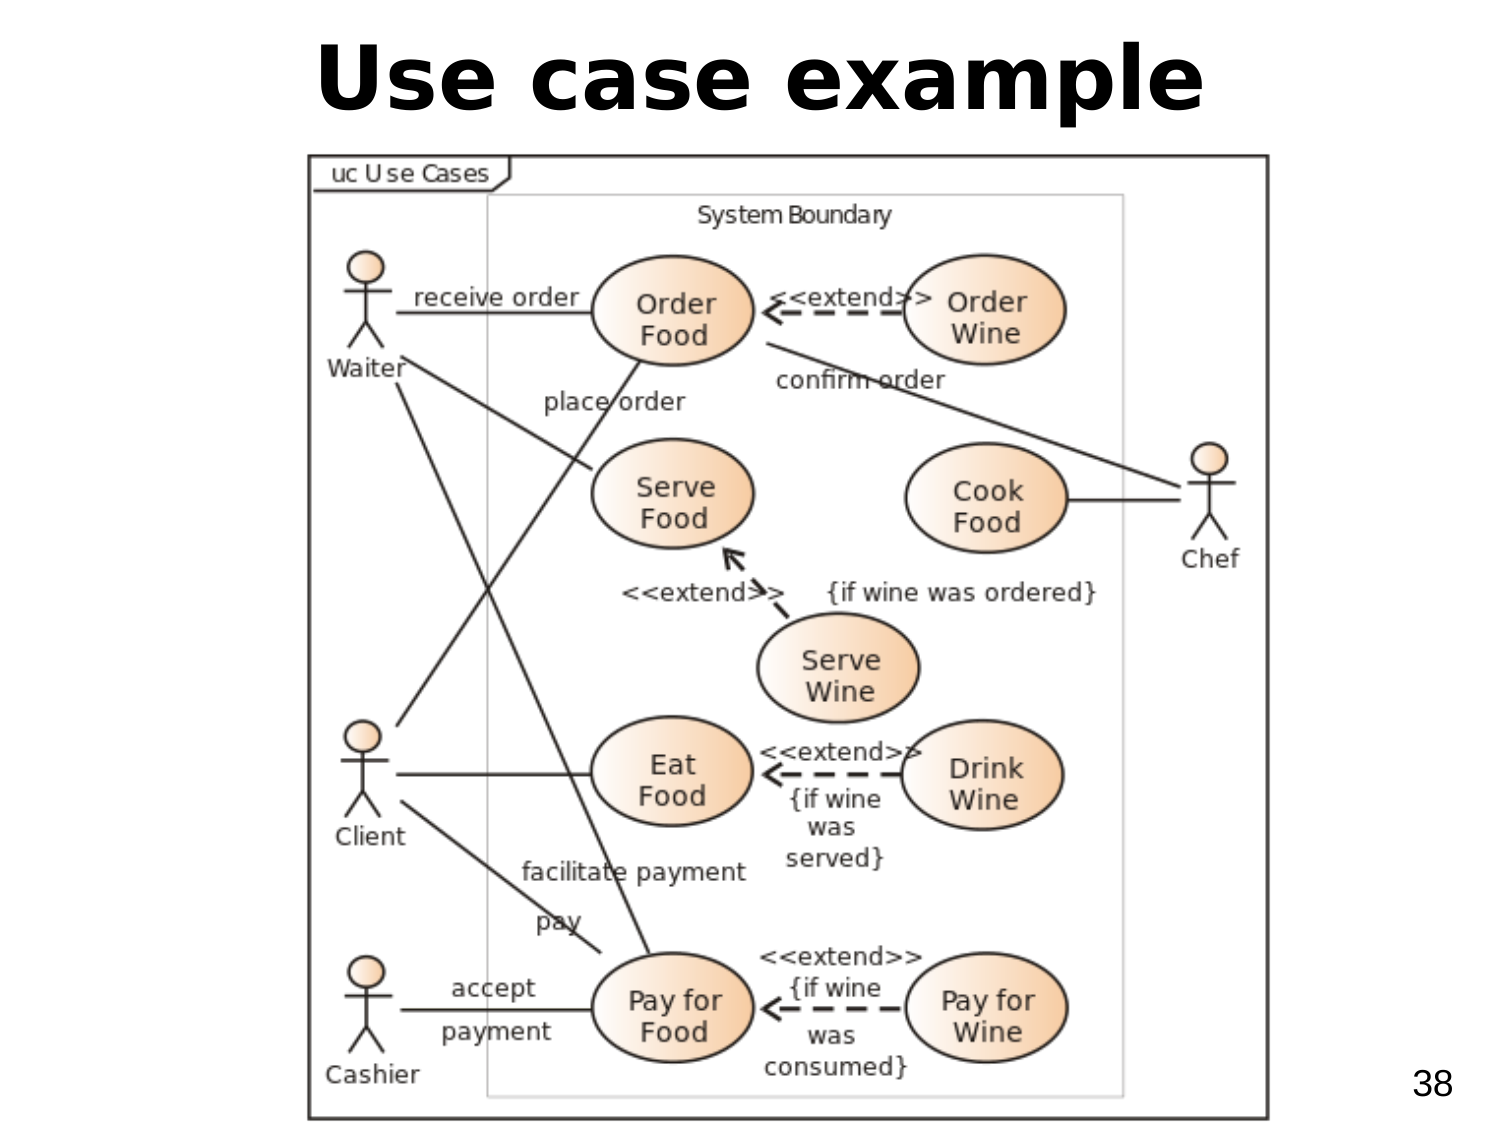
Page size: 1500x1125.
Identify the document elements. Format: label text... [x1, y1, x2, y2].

title Use case example [85, 27, 1436, 131]
picture [300, 149, 1276, 1125]
